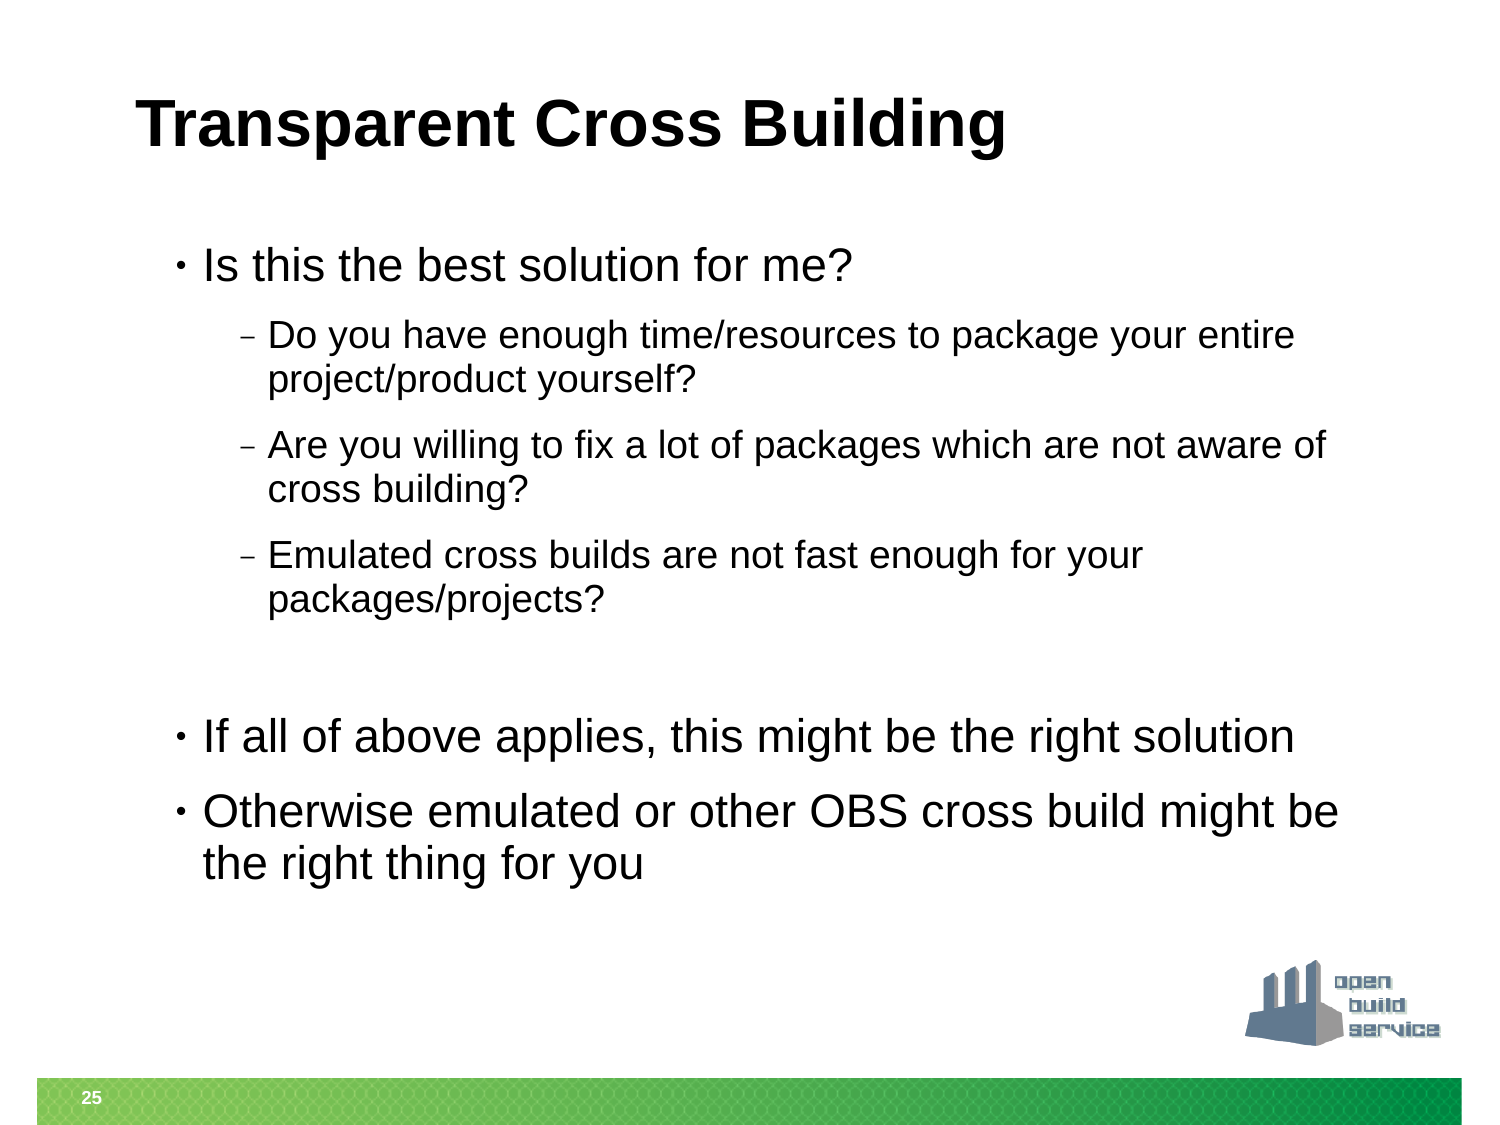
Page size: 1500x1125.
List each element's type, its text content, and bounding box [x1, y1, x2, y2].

picture [1245, 960, 1441, 1046]
picture [37, 1078, 1462, 1125]
list Is this the best solution for me? Do you have enough time/resources to package your entire project/product yourself? Are you willing to fix a lot of packages which are not aware of cross building? Emulated cross builds are not fast enough for your packages/projects? If all of above applies, this might be the right solution Otherwise emulated or other OBS cross build might be the right thing for you [135, 238, 1372, 892]
title Transparent Cross Building [135, 41, 1372, 204]
